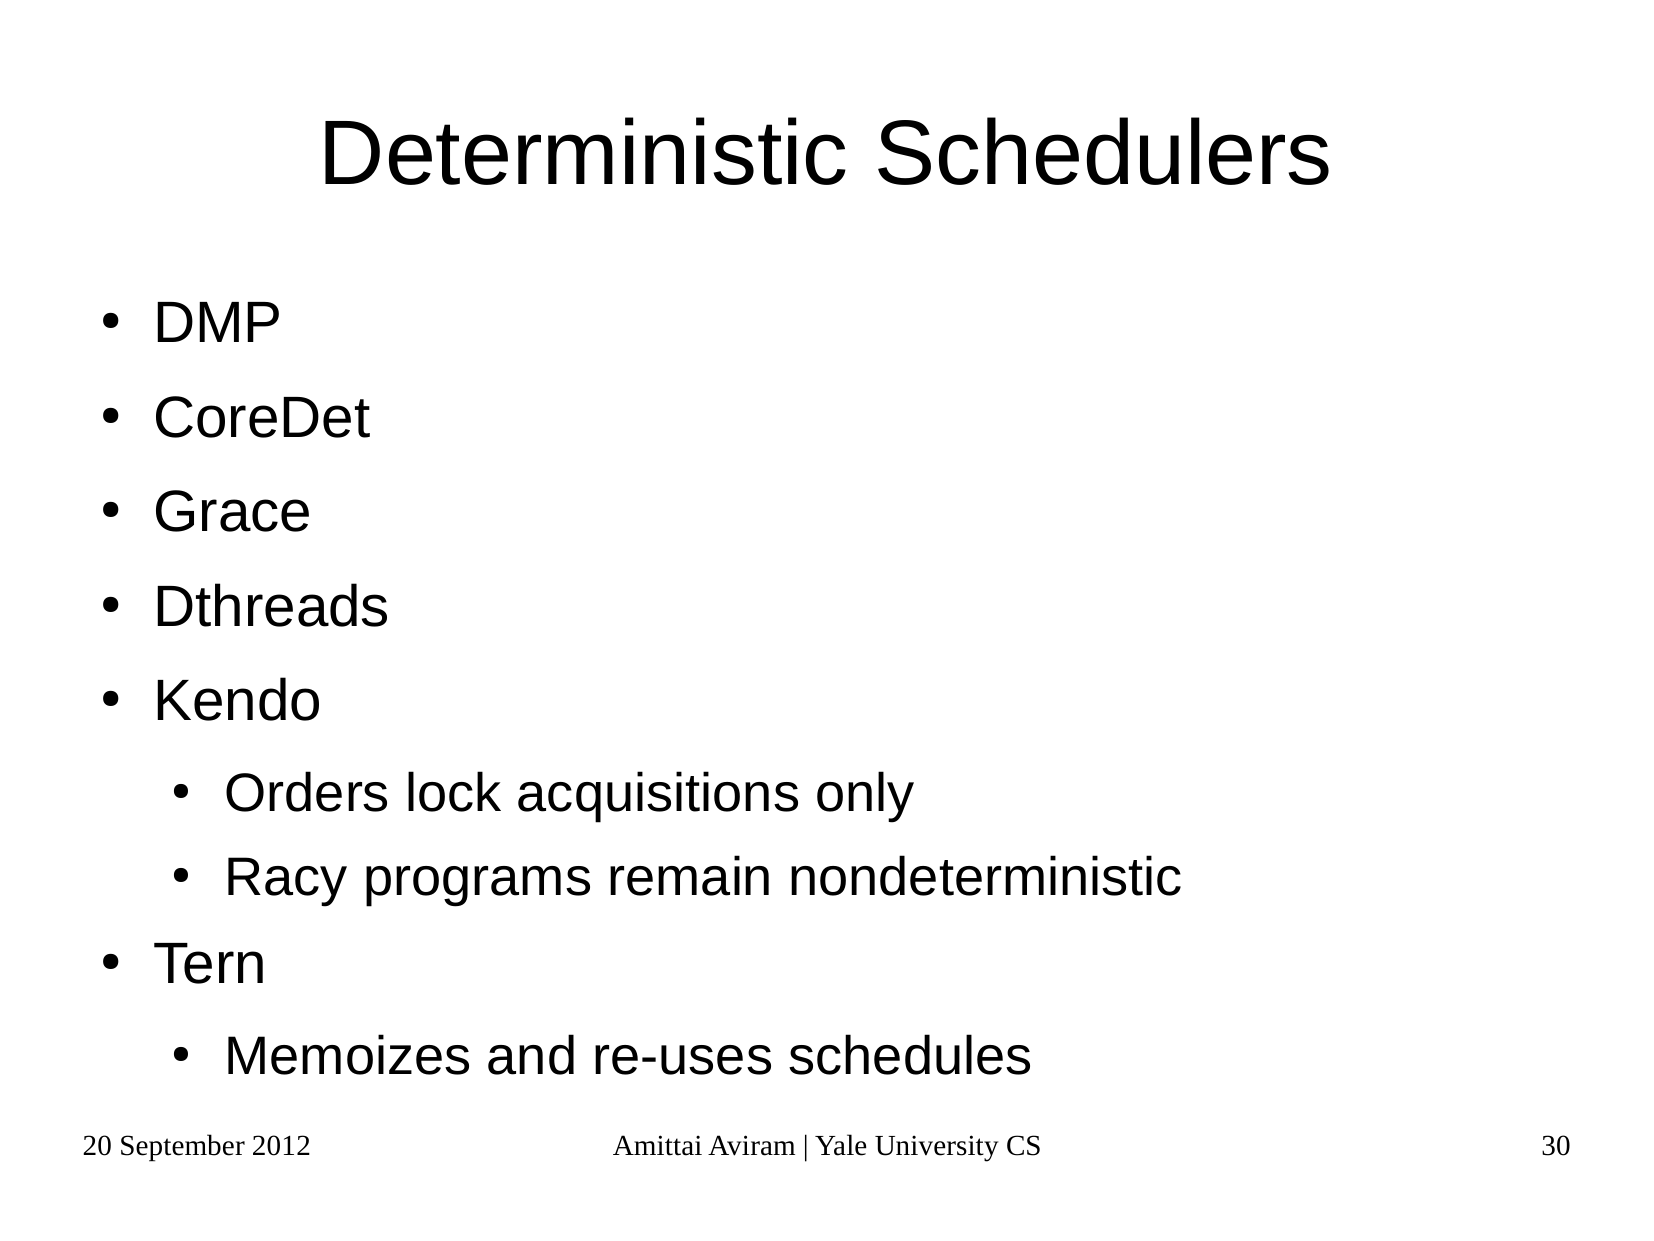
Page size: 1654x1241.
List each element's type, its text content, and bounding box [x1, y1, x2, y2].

title Deterministic Schedulers [82, 49, 1571, 257]
list DMP CoreDet Grace Dthreads Kendo Orders lock acquisitions only Racy programs remain nondeterministic Tern Memoizes and re-uses schedules [82, 290, 1571, 1109]
